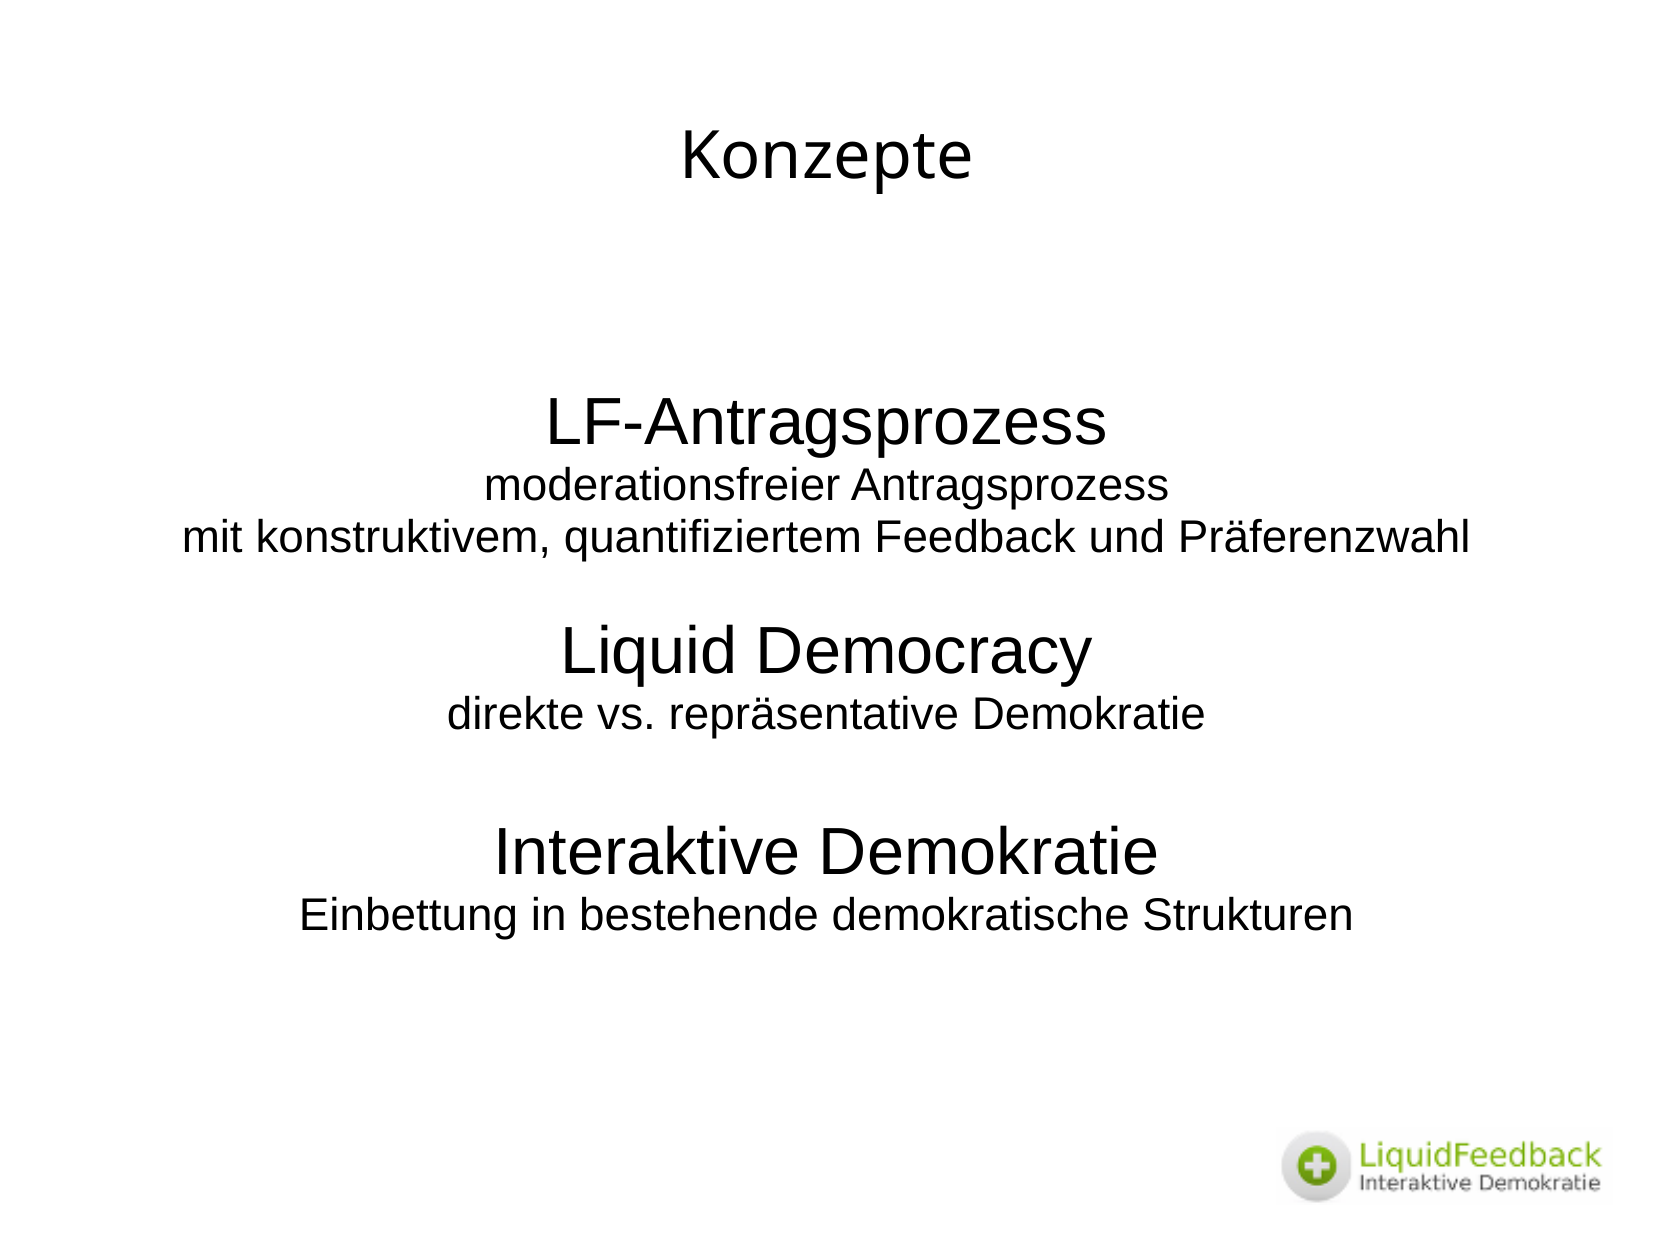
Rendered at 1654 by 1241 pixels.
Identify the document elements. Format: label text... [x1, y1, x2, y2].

title Konzepte [82, 49, 1571, 257]
subtitle LF-Antragsprozess moderationsfreier Antragsprozess mit konstruktivem, quantifiziertem Feedback und Präferenzwahl Liquid Democracy direkte vs. repräsentative Demokratie Interaktive Demokratie Einbettung in bestehende demokratische Strukturen [82, 290, 1571, 1109]
picture [1276, 1127, 1613, 1205]
